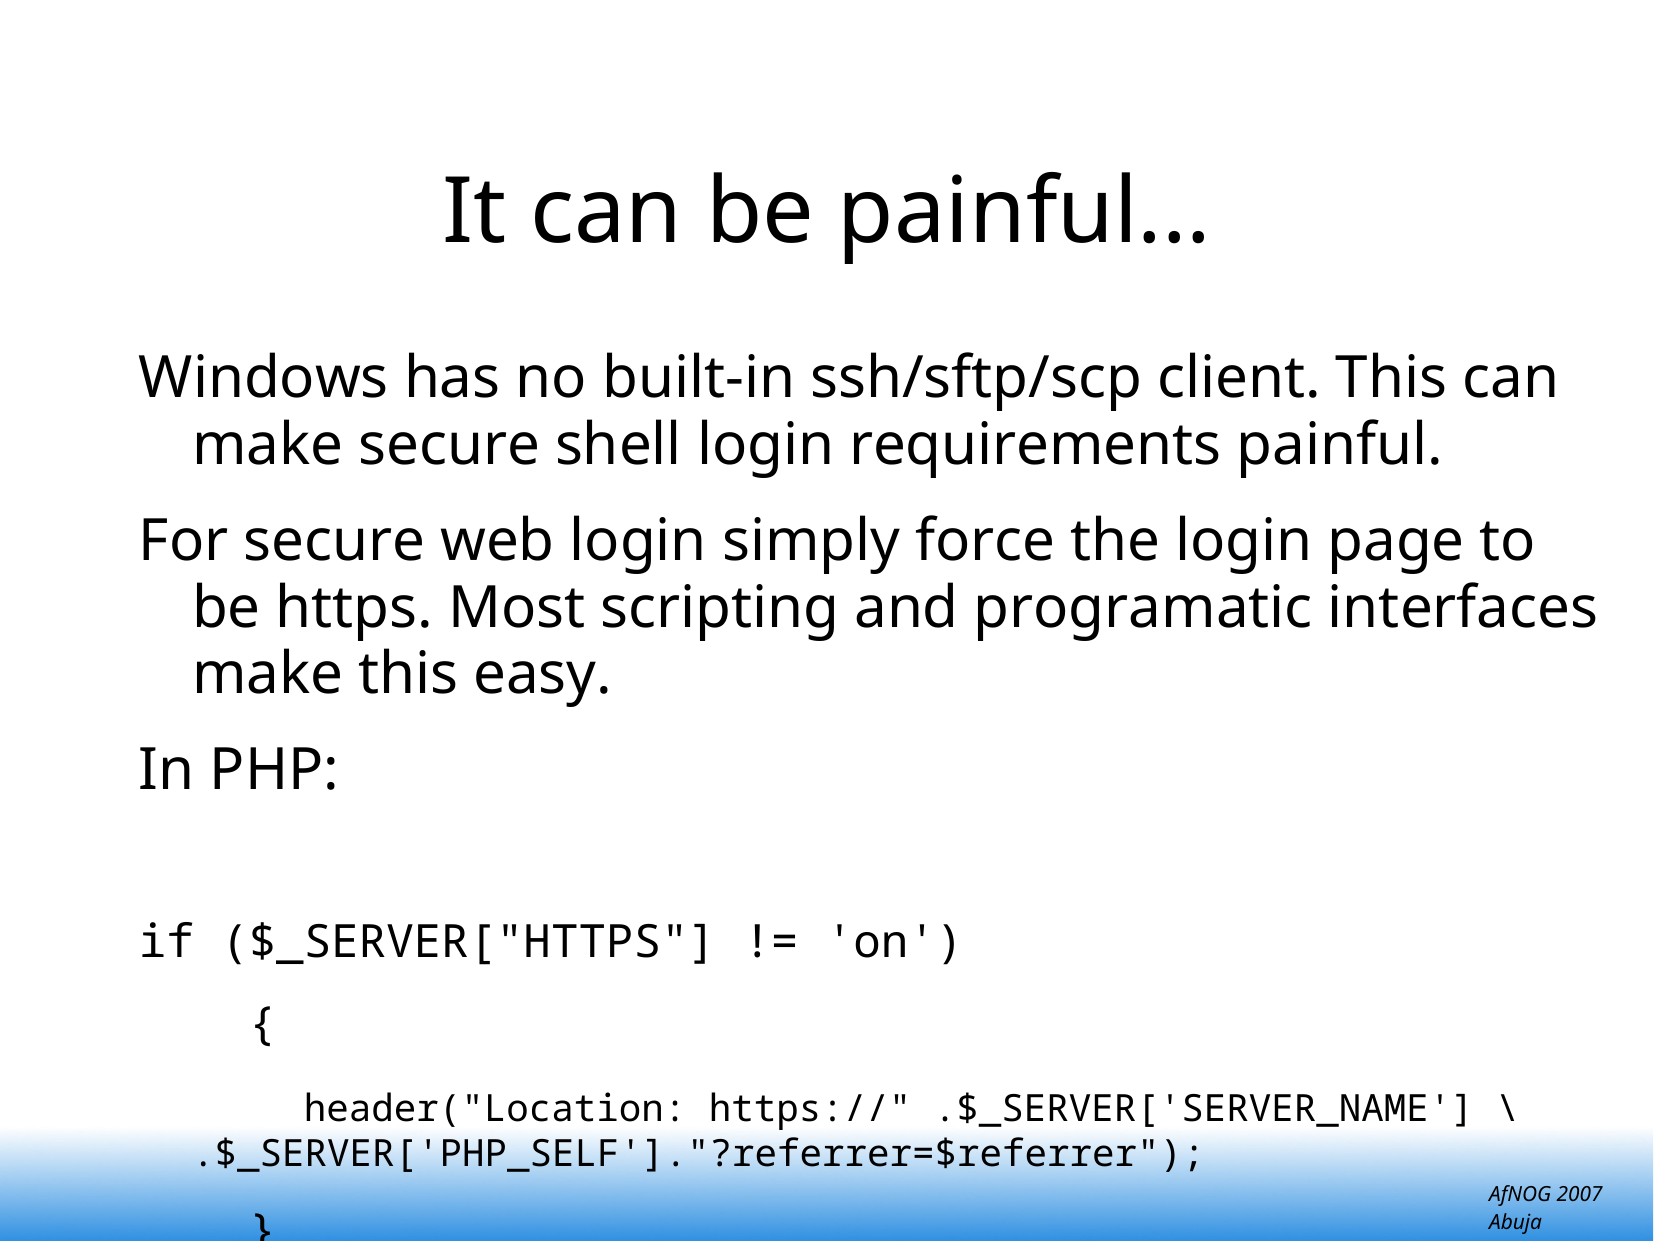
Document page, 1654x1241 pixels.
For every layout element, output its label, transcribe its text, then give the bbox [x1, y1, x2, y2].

title It can be painful... [121, 102, 1534, 311]
list Windows has no built-in ssh/sftp/scp client. This can make secure shell login requirements painful. For secure web login simply force the login page to be https. Most scripting and programatic interfaces make this easy. In PHP: if ($_SERVER["HTTPS"] != 'on') { header("Location: https://" .$_SERVER['SERVER_NAME'] \ .$_SERVER['PHP_SELF']."?referrer=$referrer"); } [121, 344, 1600, 1181]
picture [0, 1125, 1654, 1241]
